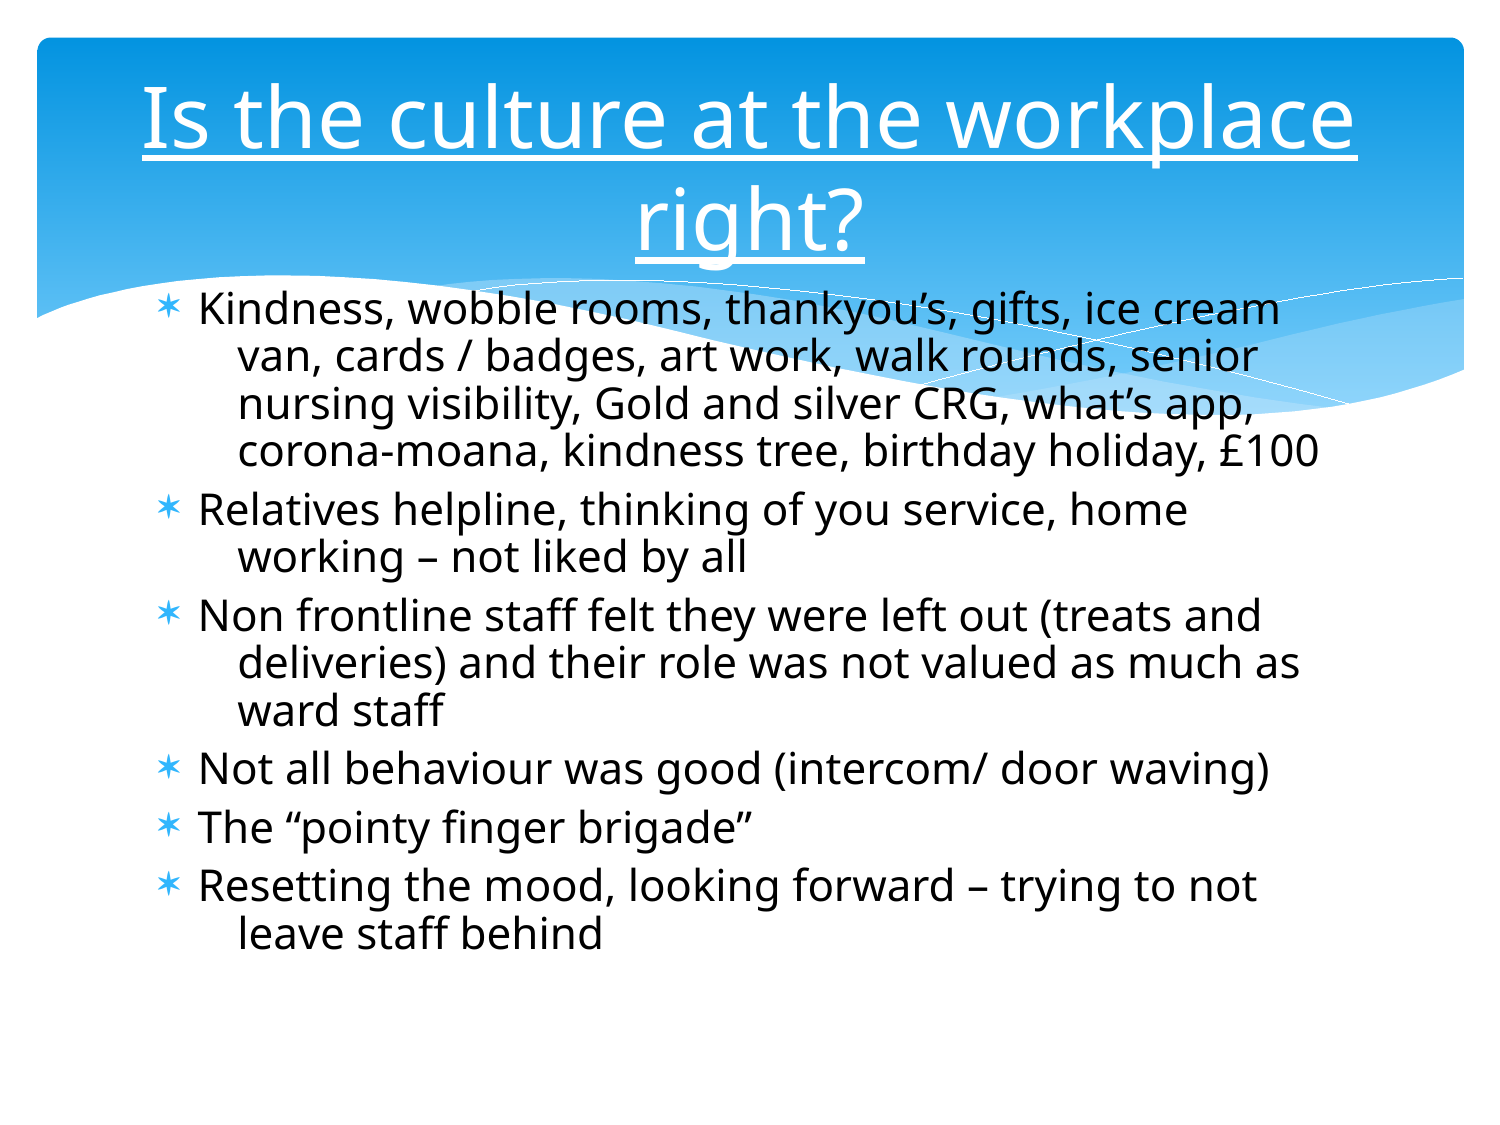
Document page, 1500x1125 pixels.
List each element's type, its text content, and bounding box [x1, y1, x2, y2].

title Is the culture at the workplace right? [75, 55, 1426, 262]
list Kindness, wobble rooms, thankyou’s, gifts, ice cream van, cards / badges, art work, walk rounds, senior nursing visibility, Gold and silver CRG, what’s app, corona-moana, kindness tree, birthday holiday, £100 Relatives helpline, thinking of you service, home working – not liked by all Non frontline staff felt they were left out (treats and deliveries) and their role was not valued as much as ward staff Not all behaviour was good (intercom/ door waving) The “pointy finger brigade” Resetting the mood, looking forward – trying to not leave staff behind [143, 278, 1359, 1005]
